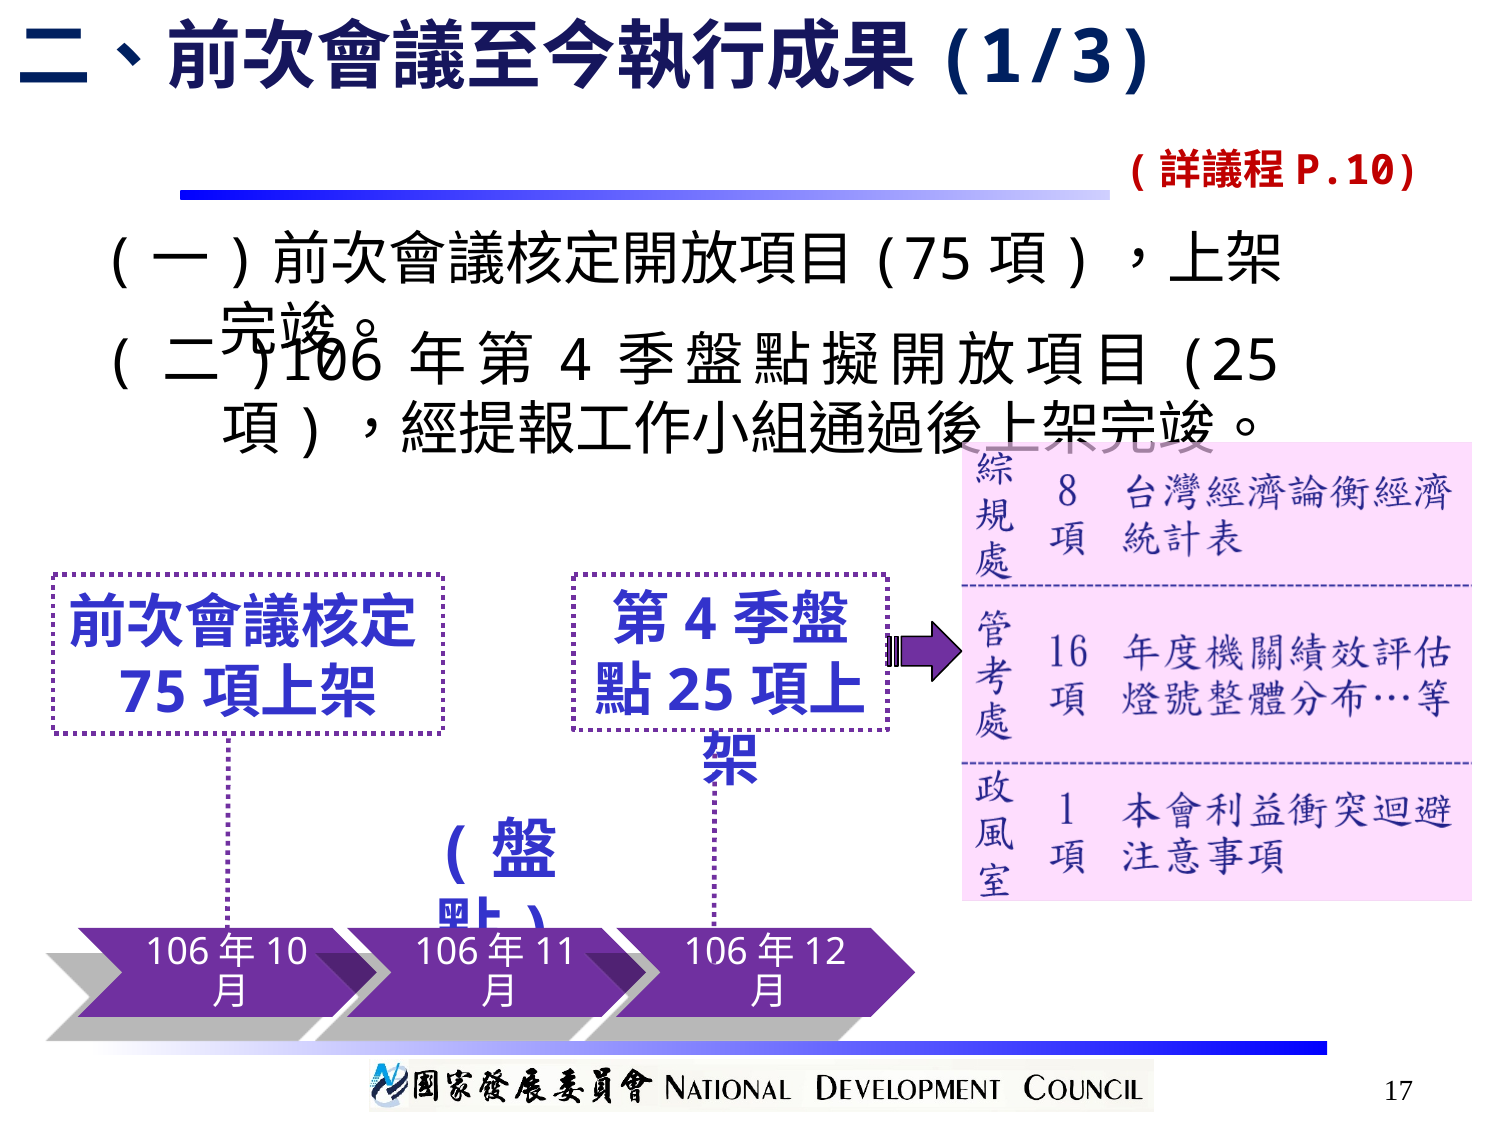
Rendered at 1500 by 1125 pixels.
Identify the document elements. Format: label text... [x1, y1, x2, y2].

text_box 106年12月 [616, 927, 916, 1017]
text_box [887, 636, 892, 666]
text_box [894, 636, 898, 666]
text_box (詳議程P.10) [1109, 135, 1500, 204]
text_box 106年11月 [346, 927, 647, 1017]
text_box 前次會議核定75項上架 [53, 574, 443, 733]
text_box (盤點) [396, 799, 597, 915]
text_box 106年10月 [77, 927, 377, 1017]
text_box (二)106年第4季盤點擬開放項目(25項)，經提報工作小組通過後上架完竣。 [88, 314, 1348, 471]
title 二、前次會議至今執行成果(1/3) [1, 0, 1500, 188]
text_box 17 [1368, 1063, 1485, 1100]
text_box 第4季盤點25項上架 [574, 574, 888, 730]
picture [961, 428, 1472, 927]
text_box [901, 621, 962, 682]
text_box (一)前次會議核定開放項目(75項)，上架完竣。 [87, 214, 1319, 300]
